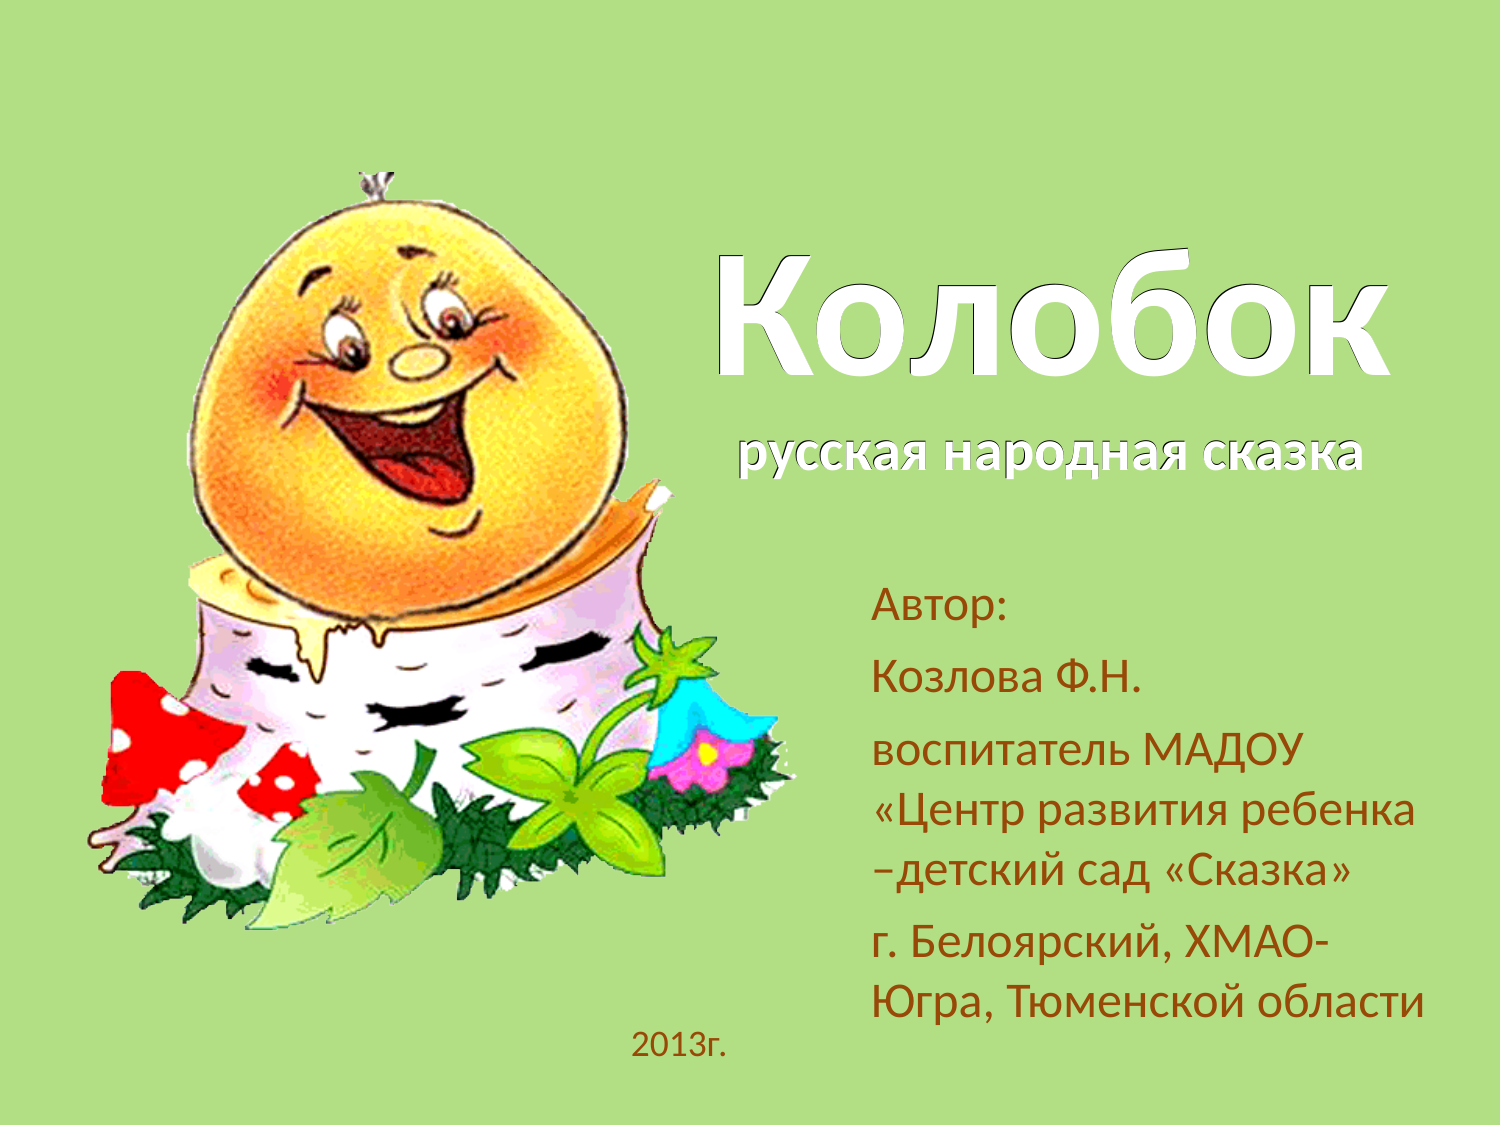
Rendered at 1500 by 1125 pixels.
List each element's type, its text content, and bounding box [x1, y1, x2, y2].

text_box Колобок русская народная сказка [691, 184, 1412, 490]
picture [53, 172, 833, 954]
text_box 2013г. [490, 1011, 869, 1072]
subtitle Автор: Козлова Ф.Н. воспитатель МАДОУ «Центр развития ребенка –детский сад «Сказка» г. Белоярский, ХМАО-Югра, Тюменской области [856, 562, 1459, 1024]
